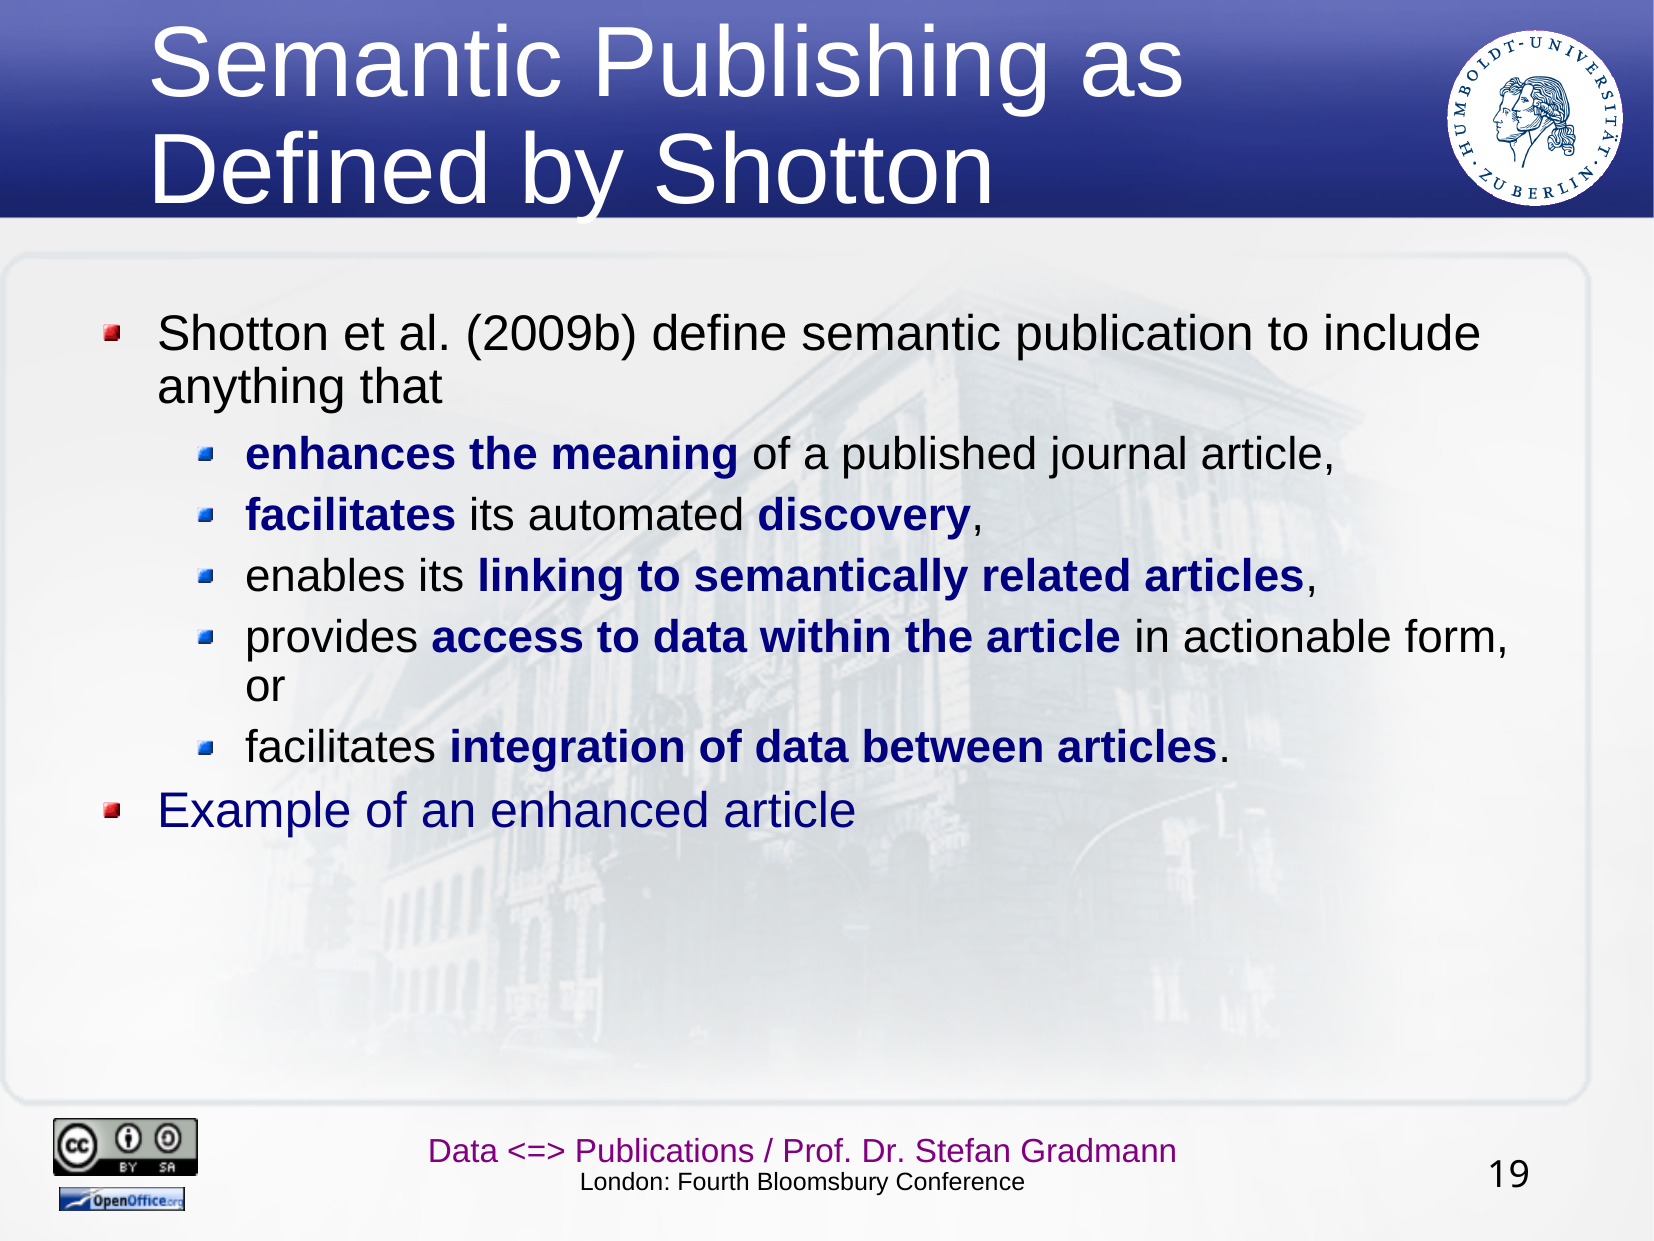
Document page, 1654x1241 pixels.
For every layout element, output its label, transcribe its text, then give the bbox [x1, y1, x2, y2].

list Shotton et al. (2009b) define semantic publication to include anything that enhances the meaning of a published journal article, facilitates its automated discovery, enables its linking to semantically related articles, provides access to data within the article in actionable form, or facilitates integration of data between articles. Example of an enhanced article [59, 307, 1542, 1111]
picture [0, 0, 1654, 1241]
title Semantic Publishing as Defined by Shotton [147, 0, 1624, 236]
